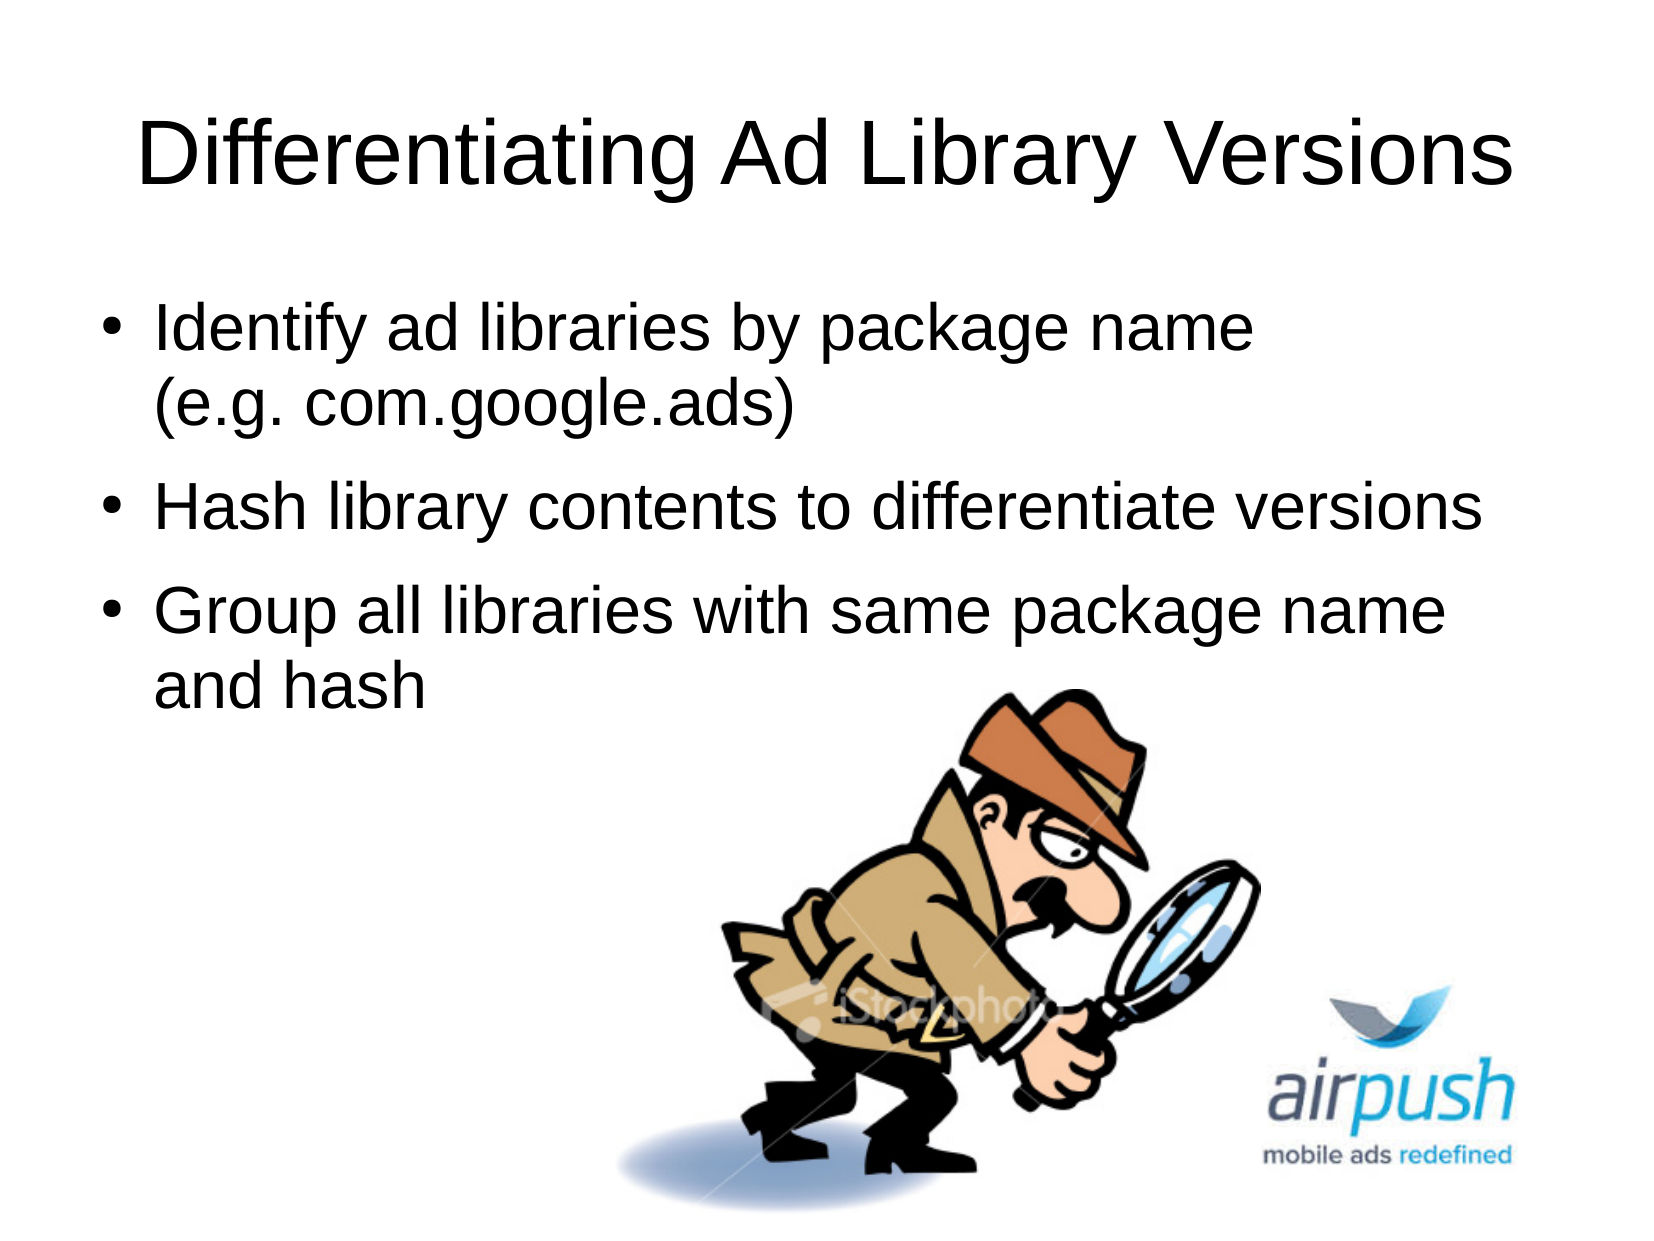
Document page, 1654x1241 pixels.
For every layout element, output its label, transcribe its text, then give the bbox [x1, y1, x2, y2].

title Differentiating Ad Library Versions [82, 49, 1571, 257]
picture [615, 689, 1549, 1234]
list Identify ad libraries by package name (e.g. com.google.ads) Hash library contents to differentiate versions Group all libraries with same package name and hash [82, 290, 1538, 1010]
